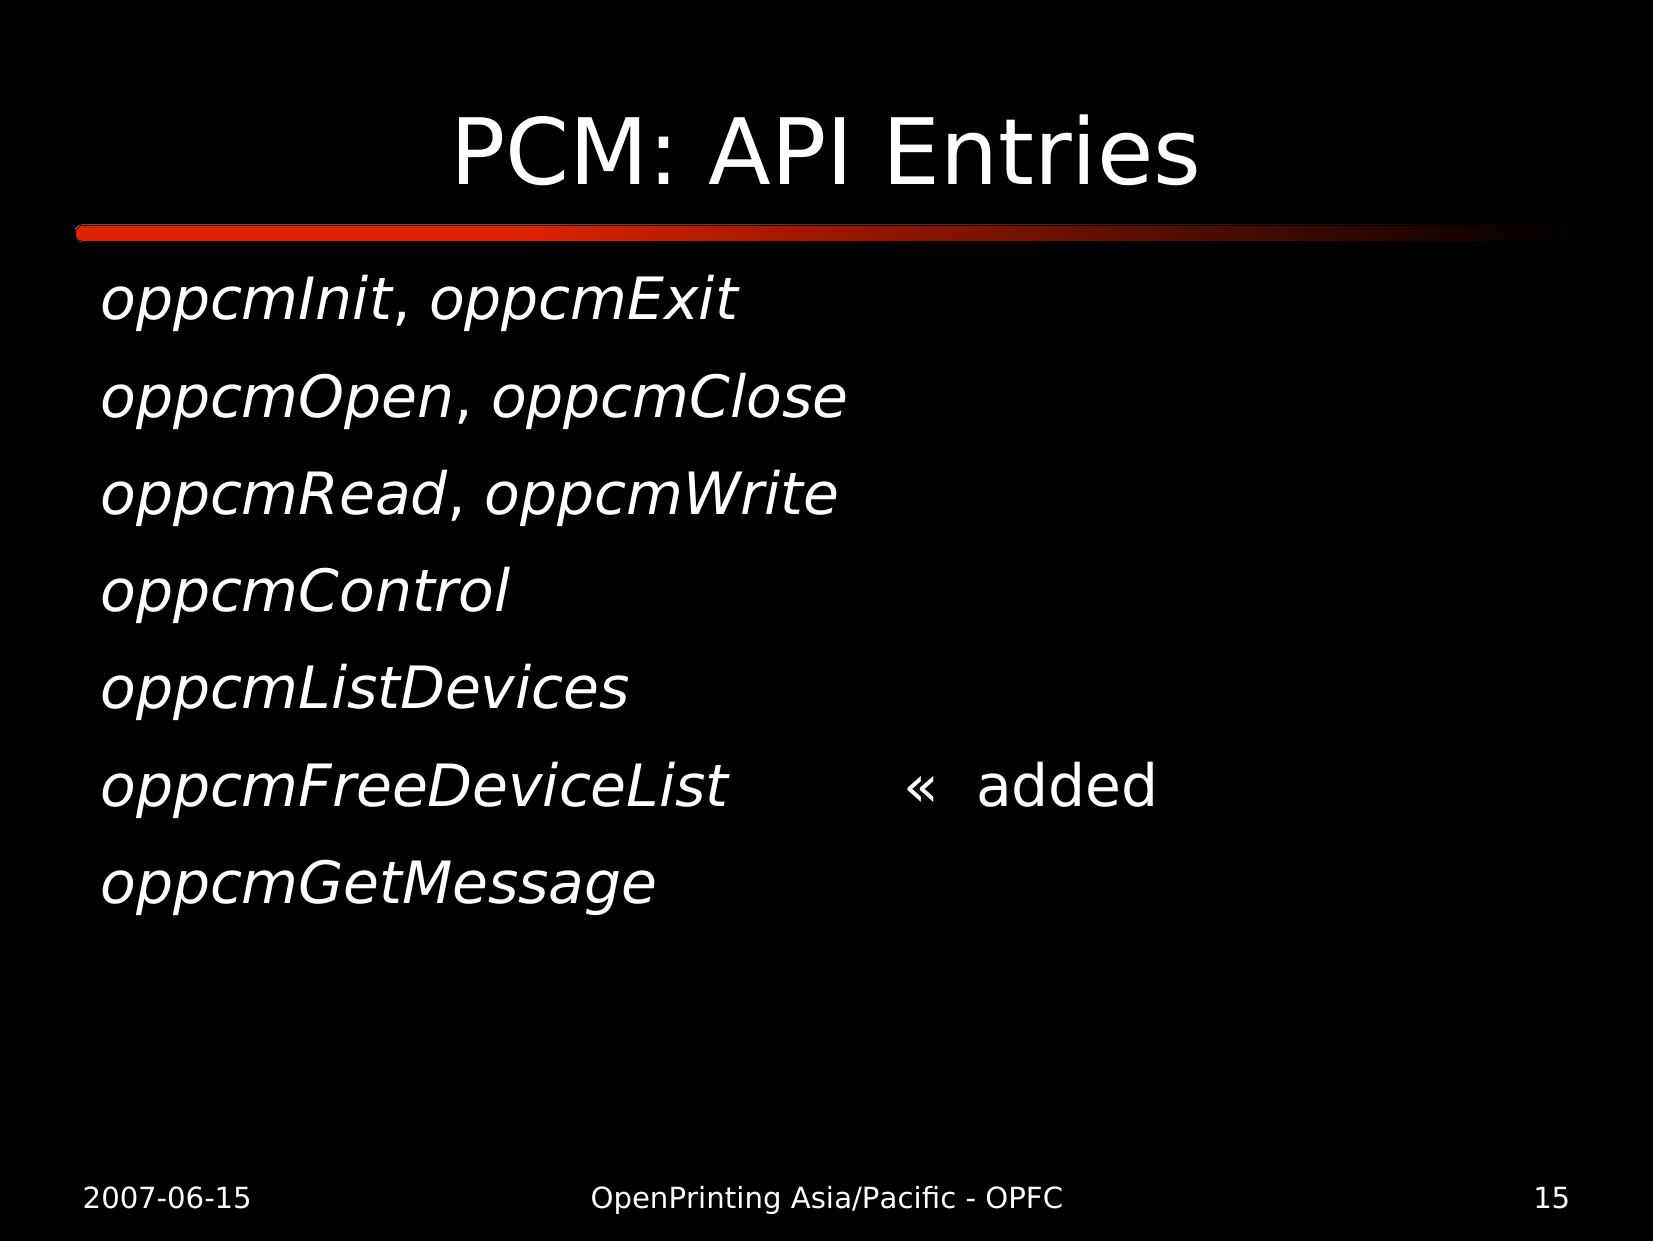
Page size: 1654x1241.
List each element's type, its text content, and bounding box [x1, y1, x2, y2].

title PCM: API Entries [82, 49, 1571, 257]
list oppcmInit, oppcmExit oppcmOpen, oppcmClose oppcmRead, oppcmWrite oppcmControl oppcmListDevices oppcmFreeDeviceList « added oppcmGetMessage [82, 337, 1571, 1109]
